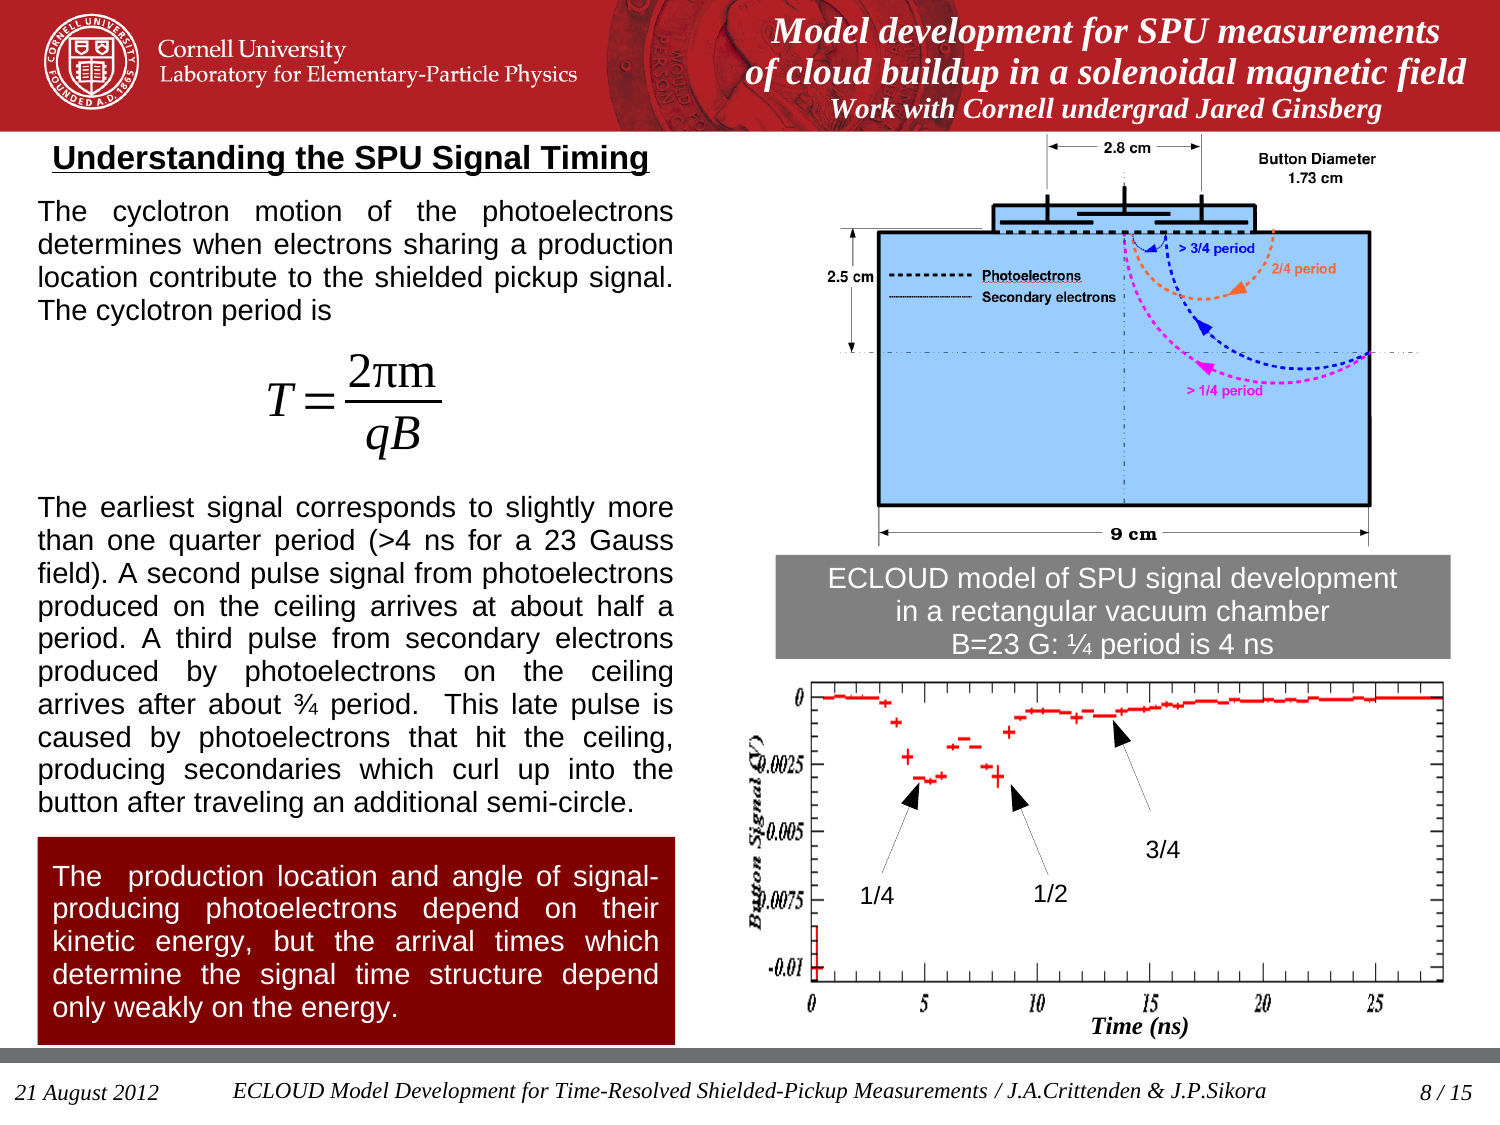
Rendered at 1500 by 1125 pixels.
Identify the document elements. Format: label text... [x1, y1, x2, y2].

text_box 1/4 [820, 803, 934, 987]
text_box The production location and angle of signal-producing photoelectrons depend on their kinetic energy, but the arrival times which determine the signal time structure depend only weakly on the energy. [37, 836, 676, 1045]
picture [824, 134, 1425, 554]
text_box ECLOUD model of SPU signal development in a rectangular vacuum chamber B=23 G: ¼ period is 4 ns [775, 554, 1451, 659]
title Model development for SPU measurements of cloud buildup in a solenoidal magnetic field Work with Cornell undergrad Jared Ginsberg [712, 0, 1500, 136]
chart [258, 343, 451, 461]
text_box Time (ns) [990, 1005, 1291, 1048]
picture [0, 0, 712, 132]
text_box Understanding the SPU Signal Timing [37, 116, 676, 188]
subtitle The cyclotron motion of the photoelectrons determines when electrons sharing a production location contribute to the shielded pickup signal. The cyclotron period is The earliest signal corresponds to slightly more than one quarter period (>4 ns for a 23 Gauss field). A second pulse signal from photoelectrons produced on the ceiling arrives at about half a period. A third pulse from secondary electrons produced by photoelectrons on the ceiling arrives after about ¾ period. This late pulse is caused by photoelectrons that hit the ceiling, producing secondaries which curl up into the button after traveling an additional semi-circle. [37, 195, 676, 819]
text_box 3/4 [1106, 758, 1220, 942]
text_box 1/2 [994, 802, 1107, 986]
picture [731, 659, 1459, 1032]
